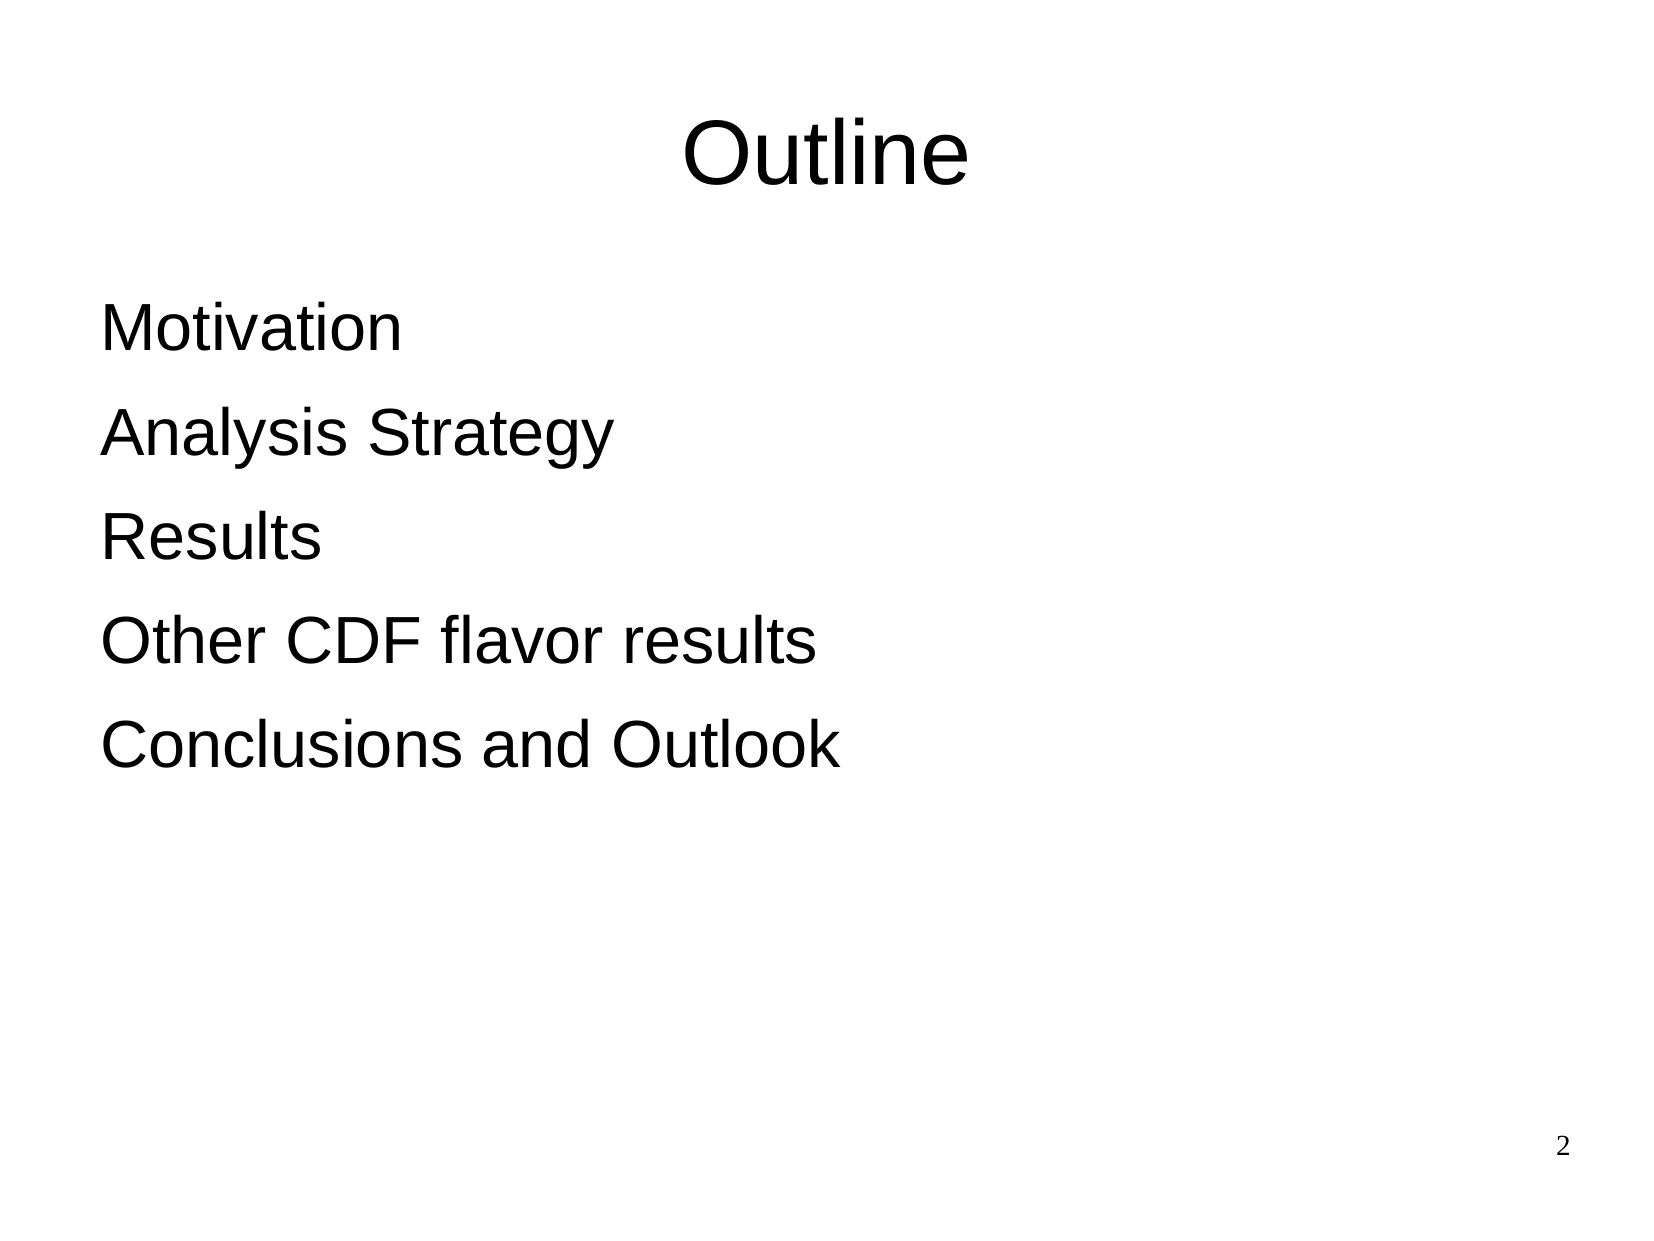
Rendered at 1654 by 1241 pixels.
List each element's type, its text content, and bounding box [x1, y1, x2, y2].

title Outline [82, 56, 1571, 250]
list Motivation Analysis Strategy Results Other CDF flavor results Conclusions and Outlook [82, 290, 1571, 1094]
